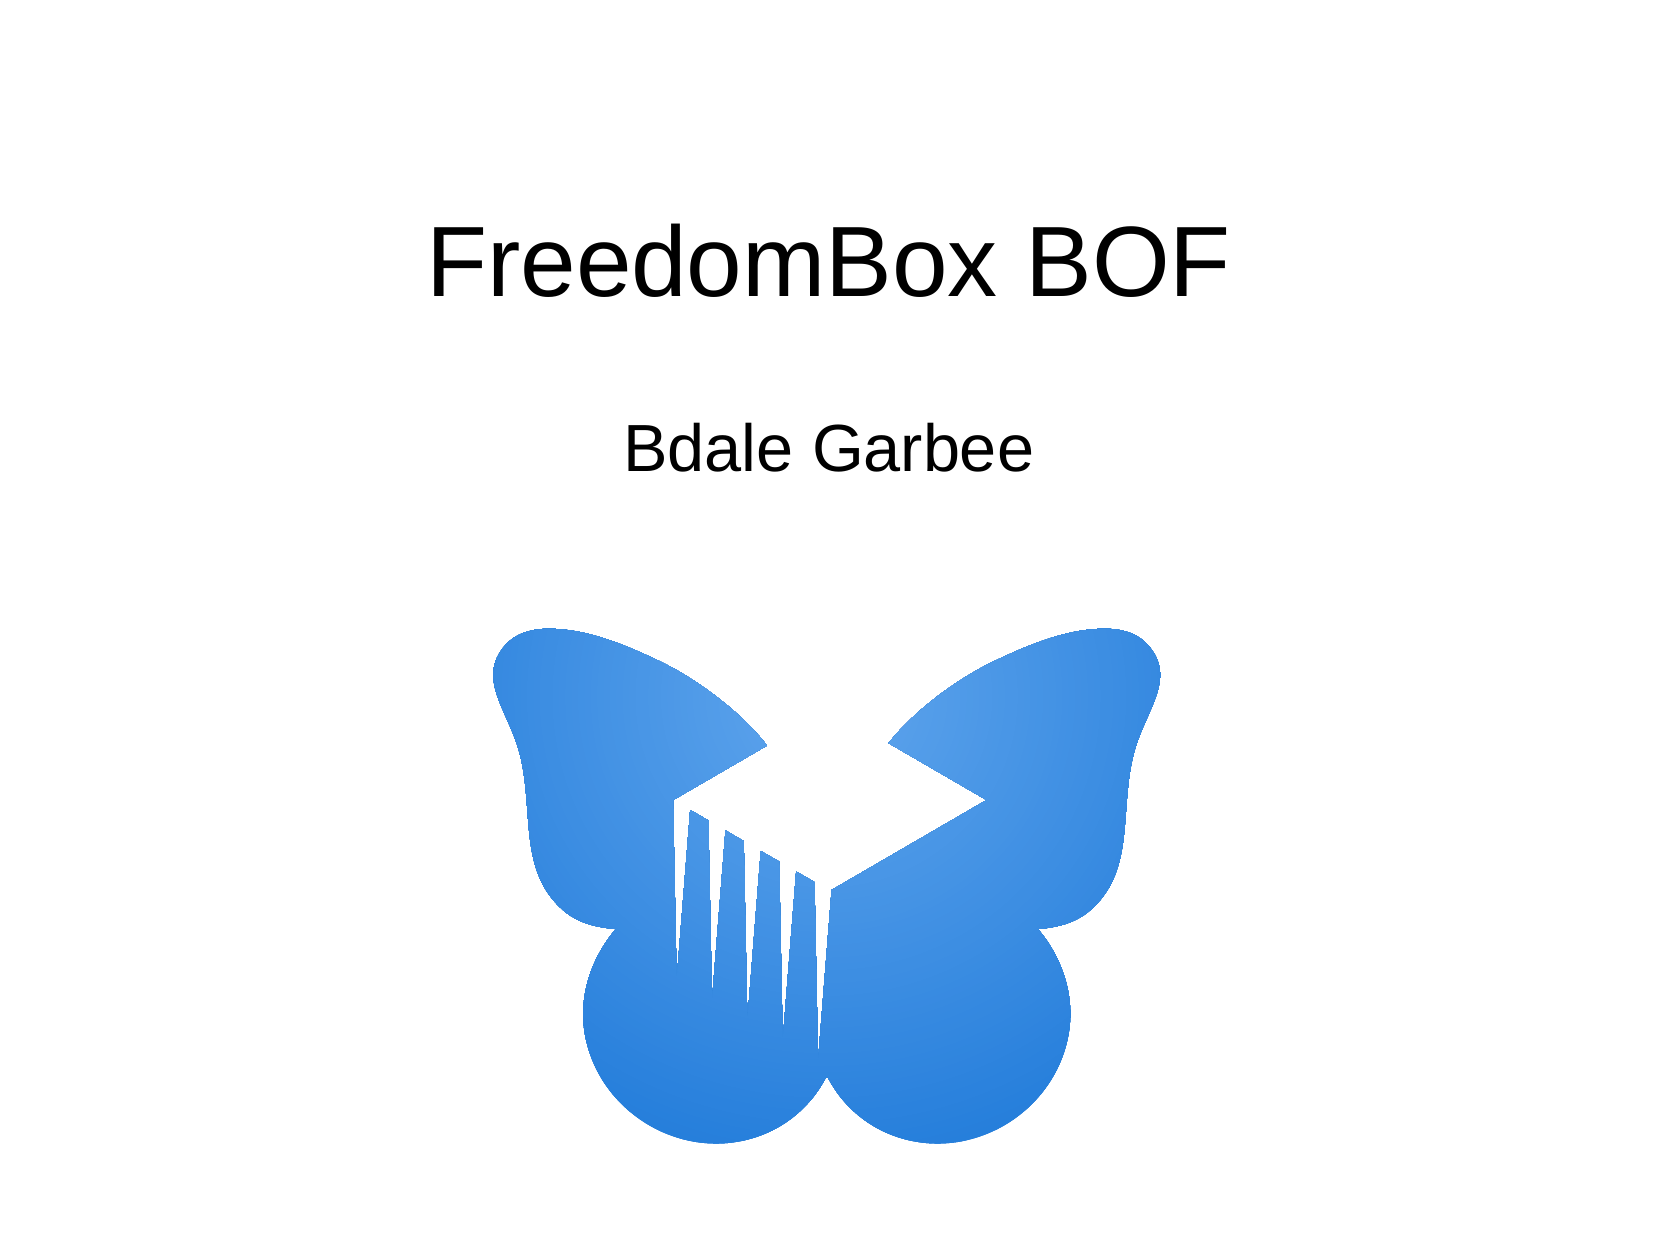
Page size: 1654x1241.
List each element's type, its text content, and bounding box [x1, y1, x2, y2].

picture [325, 600, 1334, 1201]
subtitle FreedomBox BOF Bdale Garbee [120, 82, 1538, 683]
